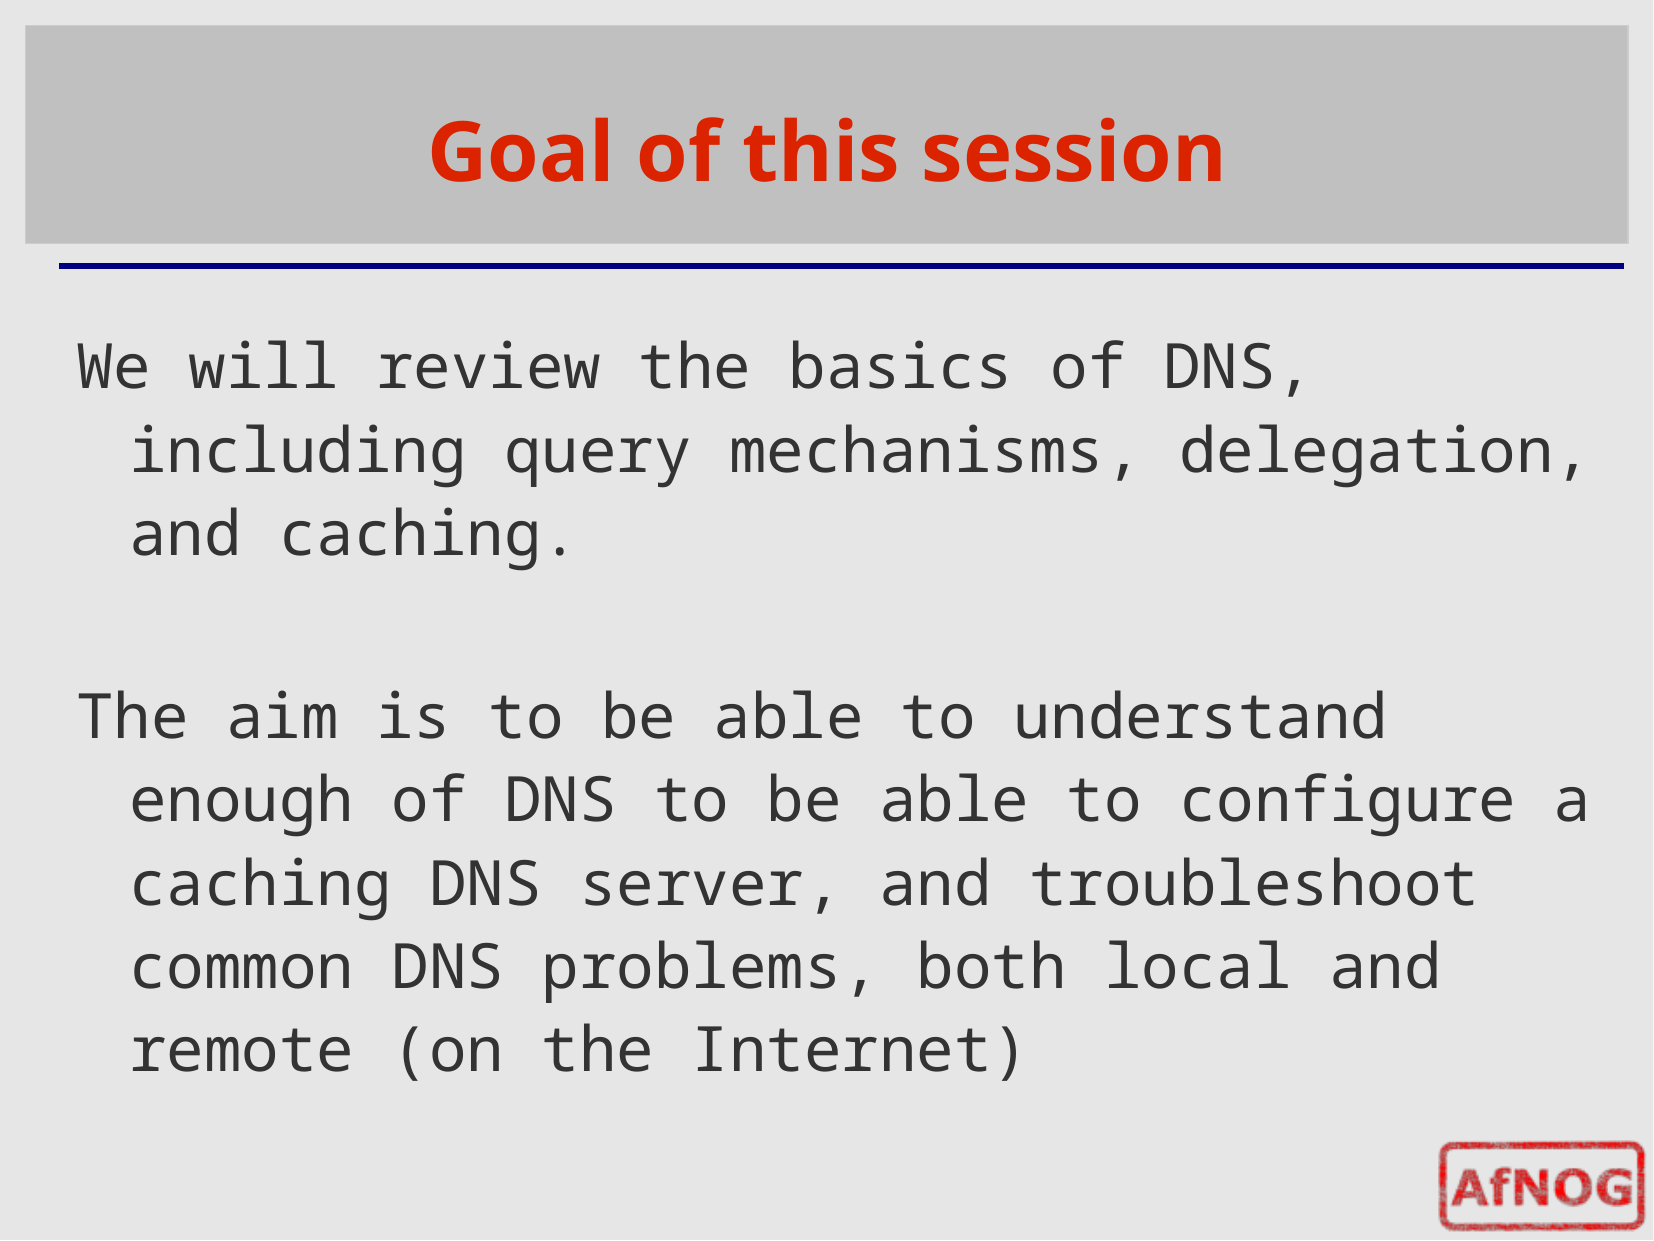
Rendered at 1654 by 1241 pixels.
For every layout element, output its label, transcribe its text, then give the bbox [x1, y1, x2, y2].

title Goal of this session [121, 46, 1534, 254]
picture [1437, 1139, 1648, 1235]
list We will review the basics of DNS, including query mechanisms, delegation, and caching. The aim is to be able to understand enough of DNS to be able to configure a caching DNS server, and troubleshoot common DNS problems, both local and remote (on the Internet) [59, 322, 1595, 1132]
